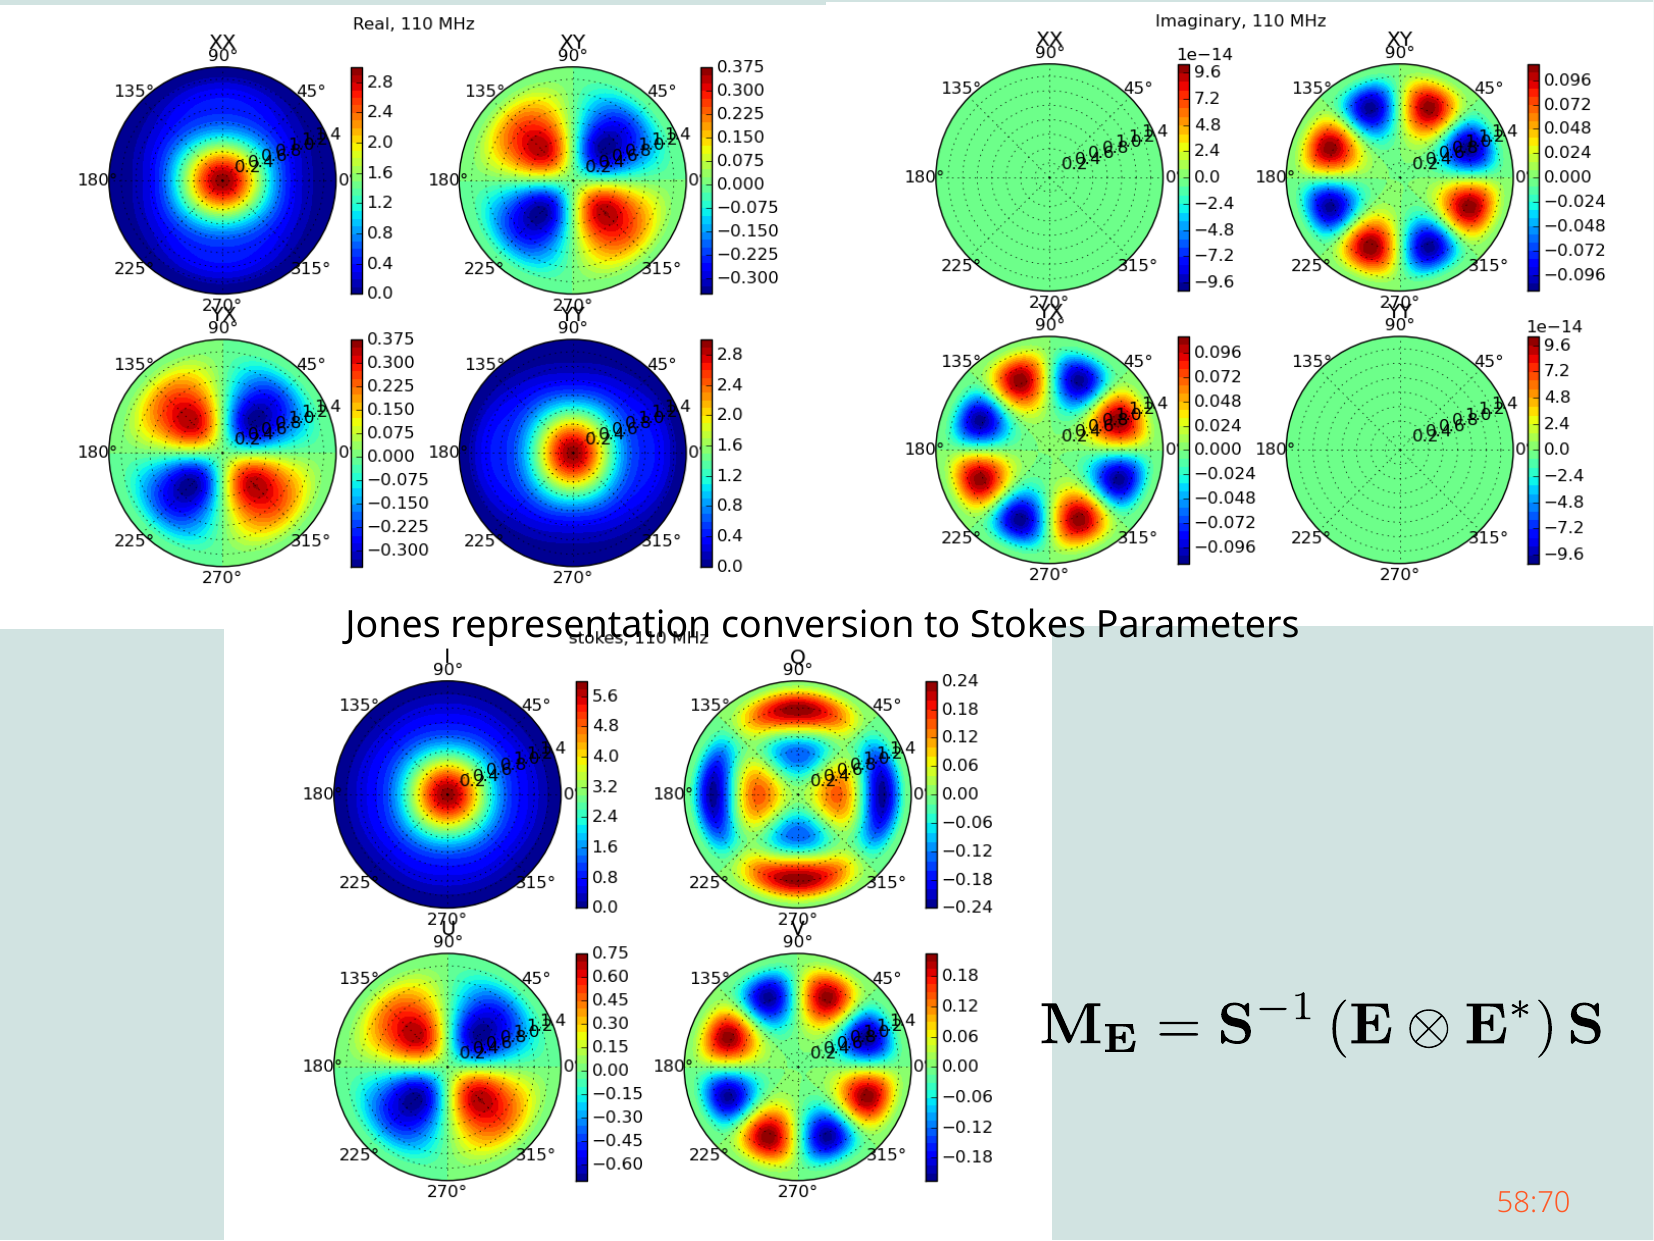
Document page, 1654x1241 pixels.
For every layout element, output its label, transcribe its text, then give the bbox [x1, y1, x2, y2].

text_box [1039, 992, 1605, 1058]
text_box Jones representation conversion to Stokes Parameters [330, 590, 1227, 651]
picture [0, 2, 1654, 1241]
picture [1250, 619, 1260, 625]
